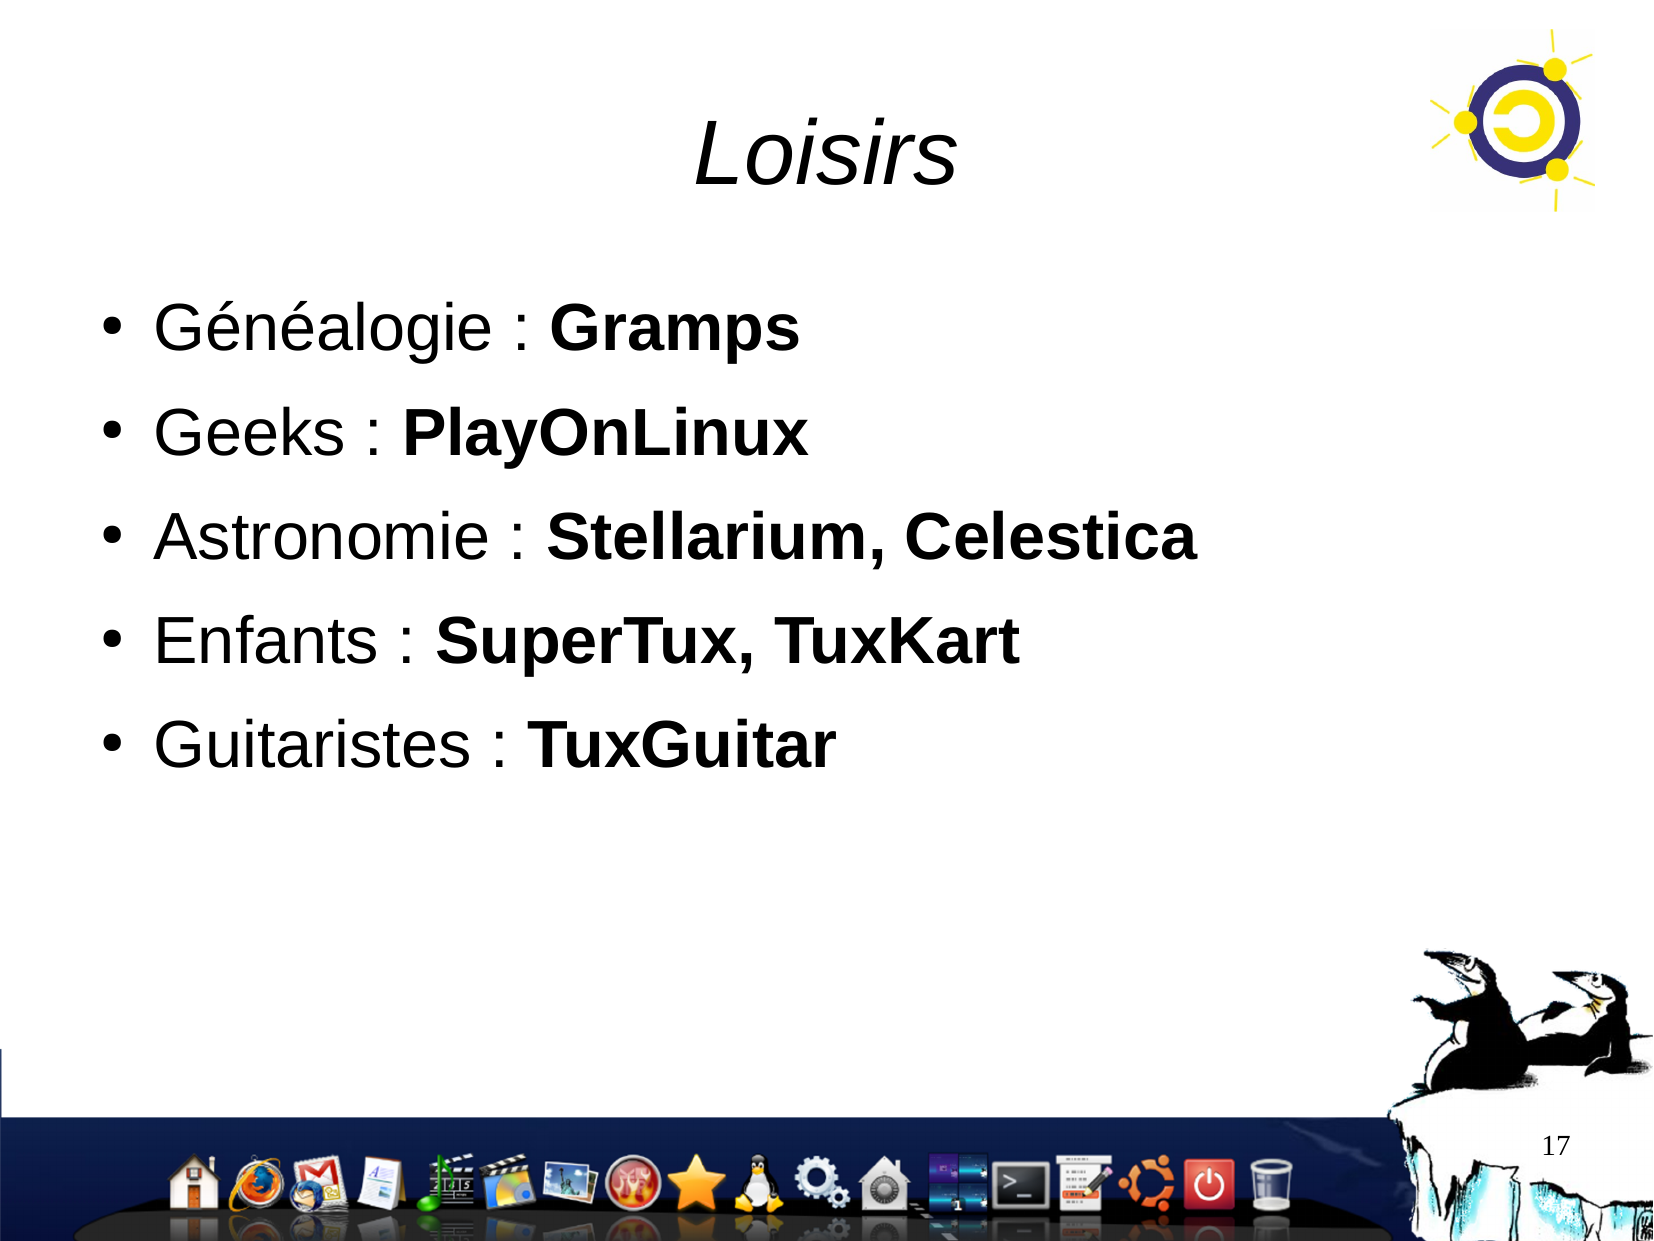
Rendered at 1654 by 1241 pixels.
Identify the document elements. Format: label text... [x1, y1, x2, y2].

title Loisirs [82, 49, 1571, 257]
picture [0, 29, 1653, 1241]
list Généalogie : Gramps Geeks : PlayOnLinux Astronomie : Stellarium, Celestica Enfants : SuperTux, TuxKart Guitaristes : TuxGuitar [82, 290, 1571, 1109]
